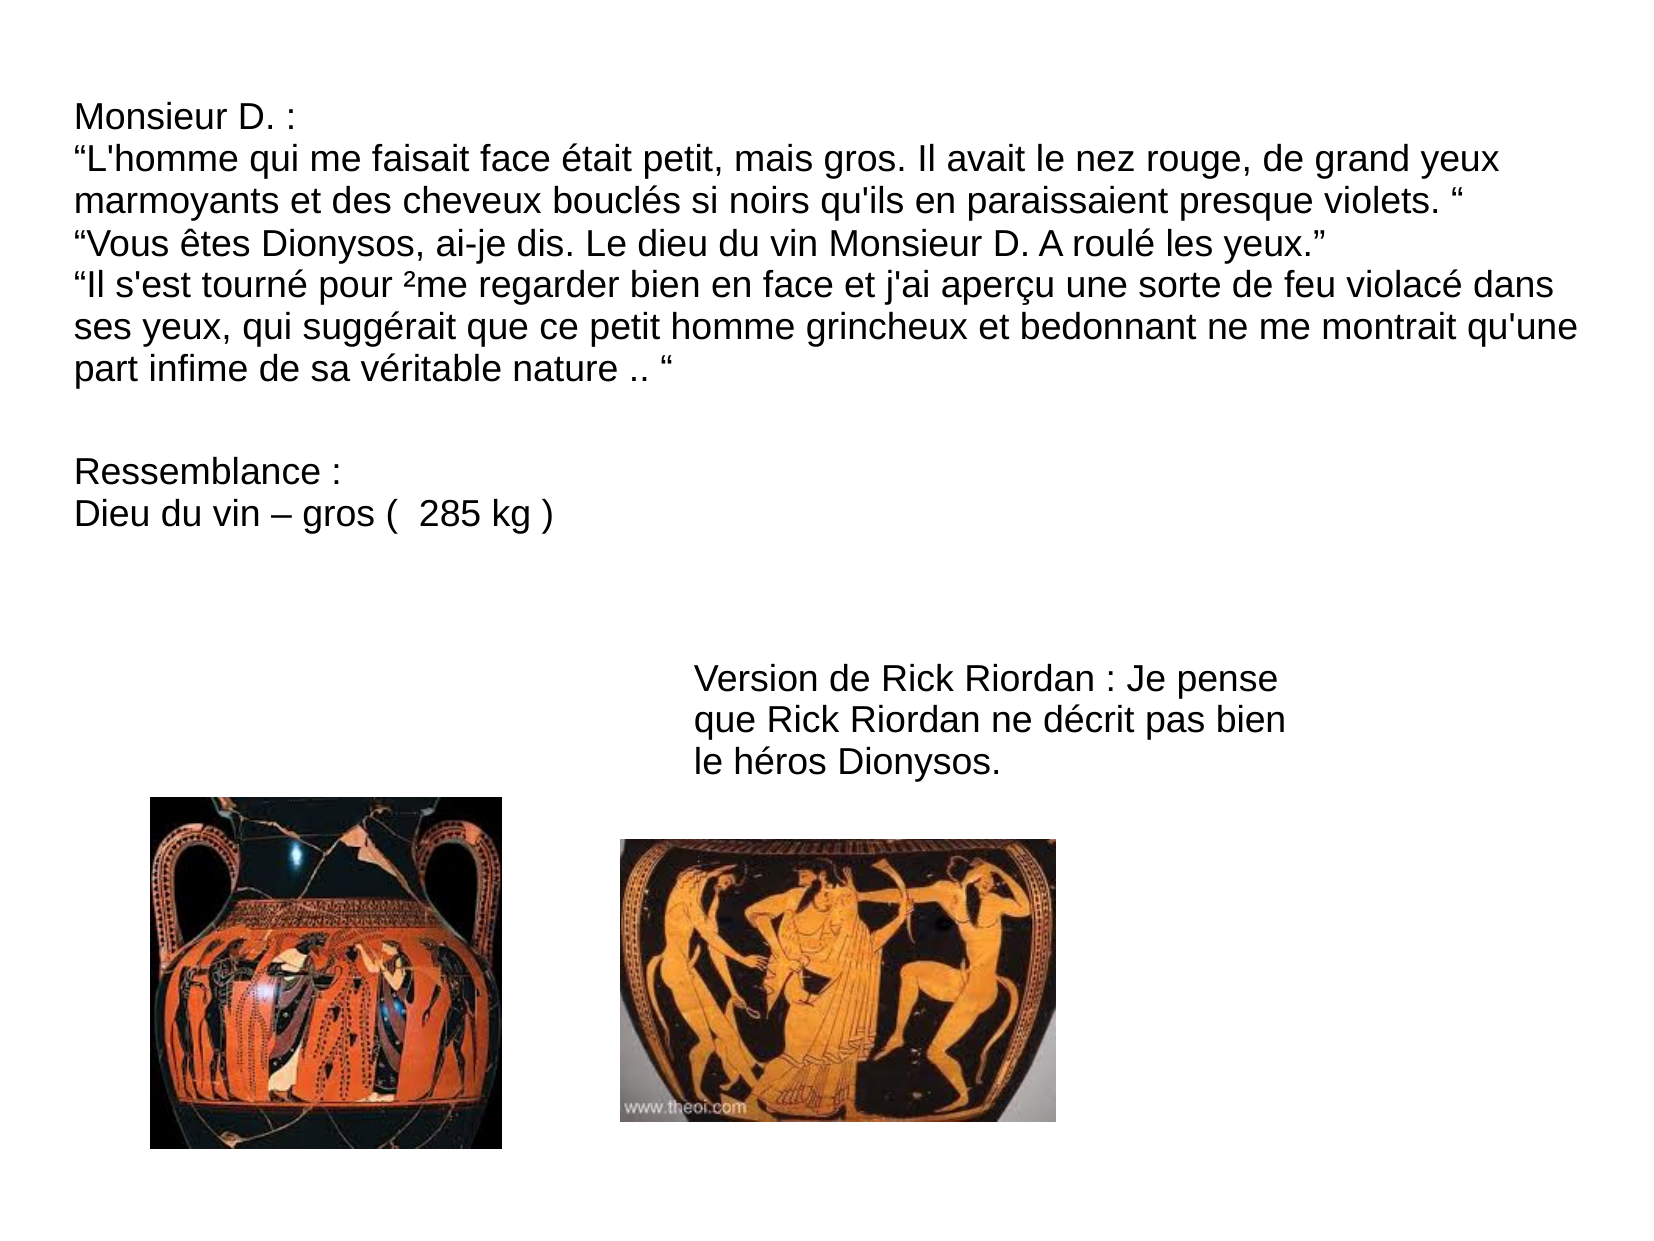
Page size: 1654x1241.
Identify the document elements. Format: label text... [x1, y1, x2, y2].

text_box Monsieur D. : “L'homme qui me faisait face était petit, mais gros. Il avait le nez rouge, de grand yeux marmoyants et des cheveux bouclés si noirs qu'ils en paraissaient presque violets. “ “Vous êtes Dionysos, ai-je dis. Le dieu du vin Monsieur D. A roulé les yeux.” “Il s'est tourné pour ²me regarder bien en face et j'ai aperçu une sorte de feu violacé dans ses yeux, qui suggérait que ce petit homme grincheux et bedonnant ne me montrait qu'une part infime de sa véritable nature .. “ [59, 88, 1595, 398]
text_box Version de Rick Riordan : Je pense que Rick Riordan ne décrit pas bien le héros Dionysos. [679, 649, 1329, 791]
picture [620, 839, 1056, 1123]
text_box Ressemblance : Dieu du vin – gros ( 285 kg ) [59, 442, 1063, 562]
picture [150, 797, 502, 1149]
